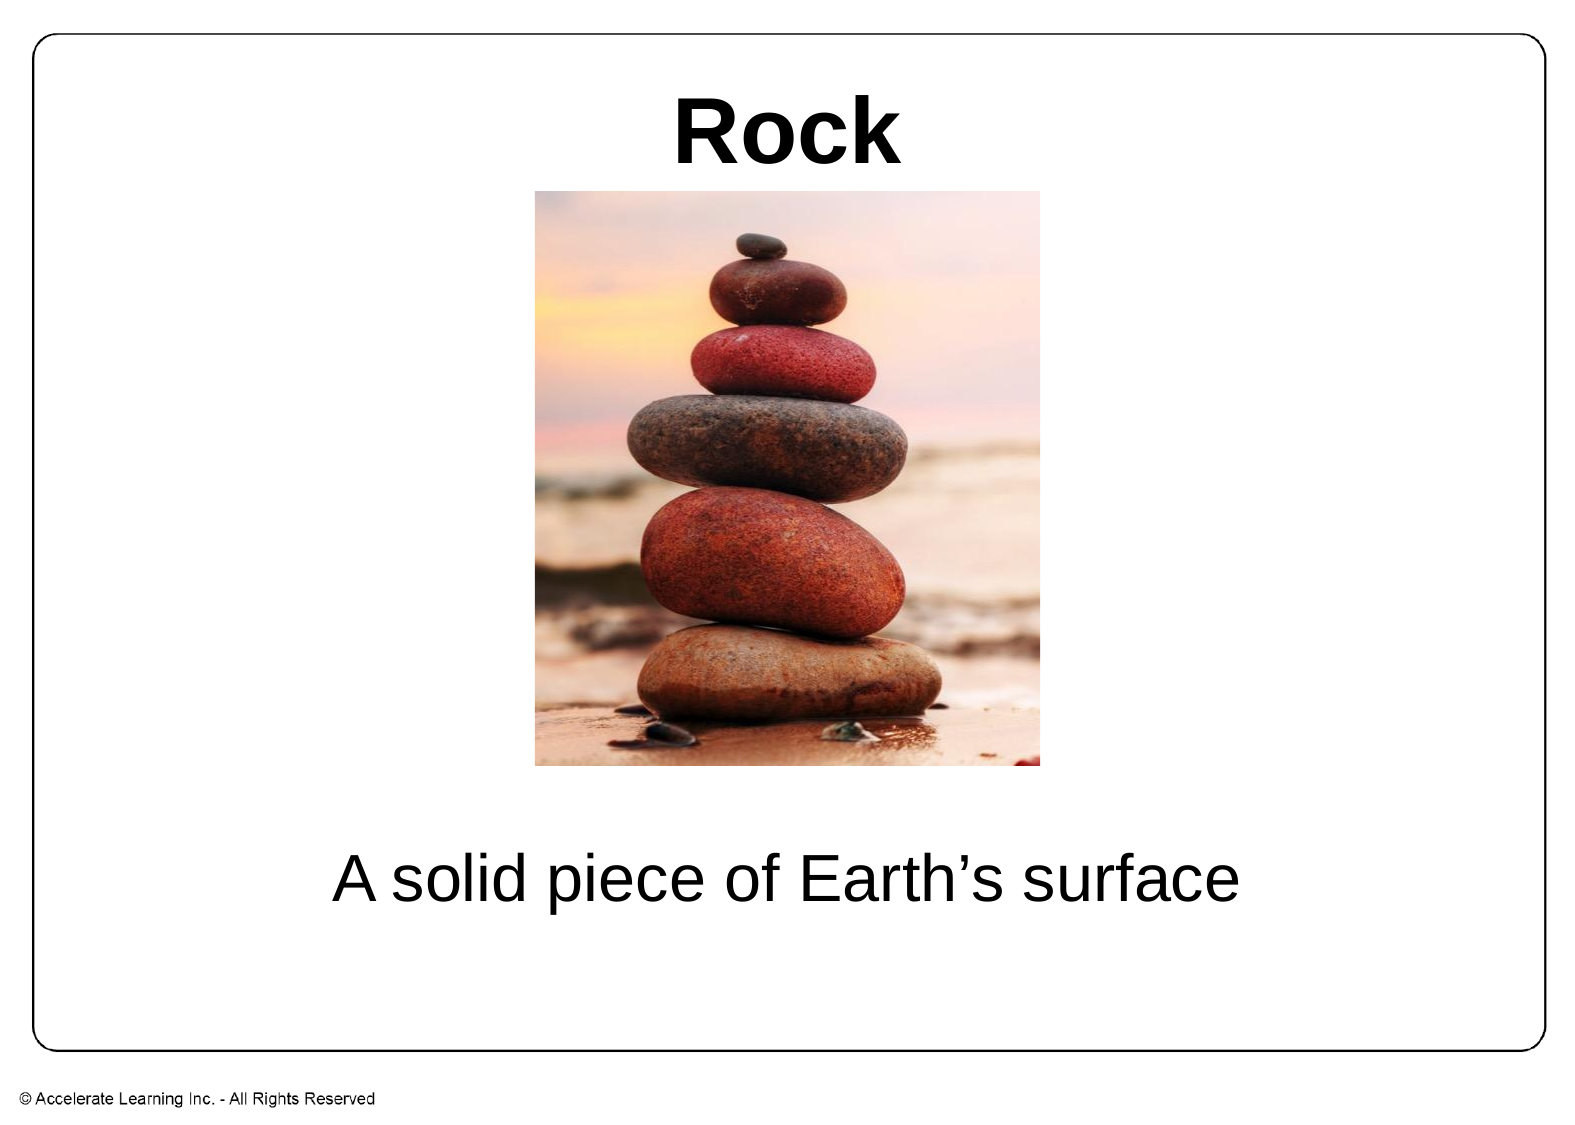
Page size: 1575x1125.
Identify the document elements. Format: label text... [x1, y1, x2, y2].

picture [0, 0, 1575, 1125]
text_box A solid piece of Earth’s surface [24, 827, 1550, 980]
text_box Rock [24, 62, 1550, 237]
